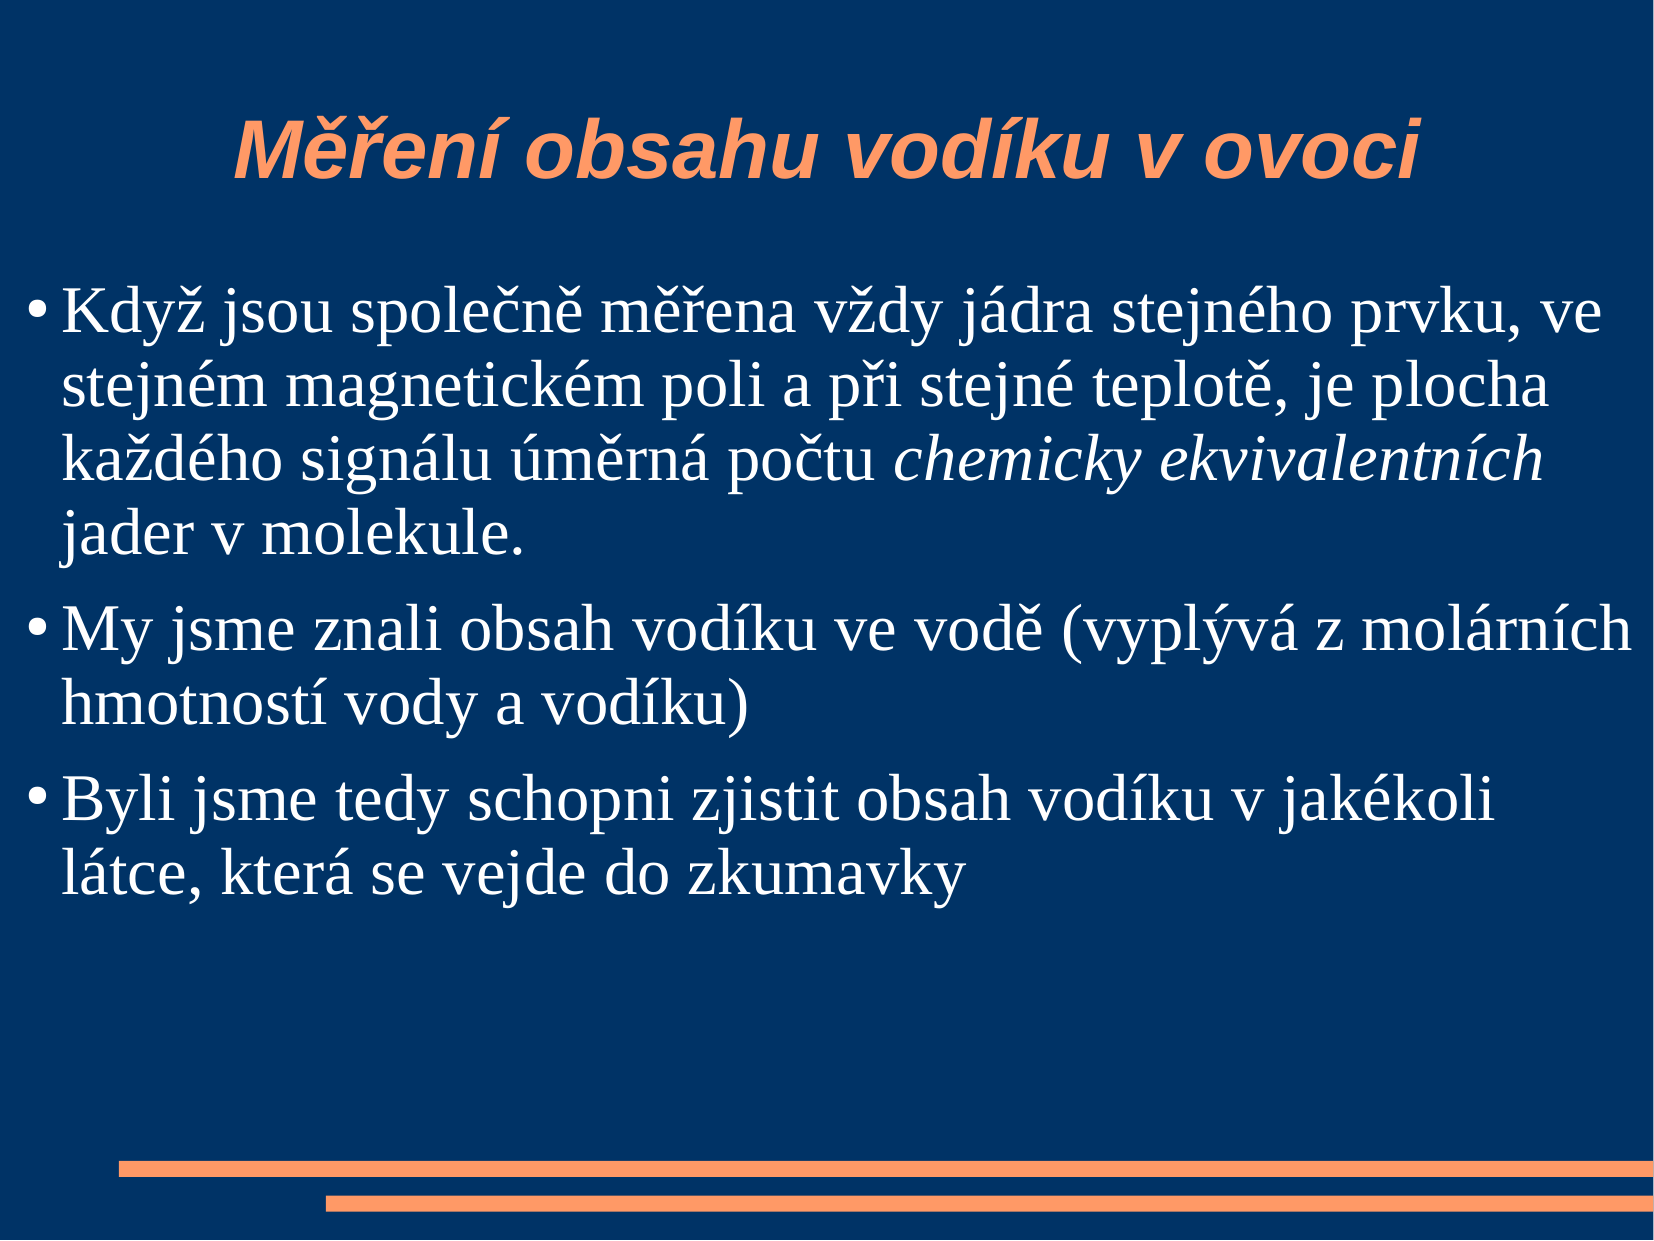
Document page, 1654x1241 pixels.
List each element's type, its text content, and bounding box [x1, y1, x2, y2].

text_box Když jsou společně měřena vždy jádra stejného prvku, ve stejném magnetickém poli a při stejné teplotě, je plocha každého signálu úměrná počtu chemicky ekvivalentních jader v molekule. My jsme znali obsah vodíku ve vodě (vyplývá z molárních hmotností vody a vodíku) Byli jsme tedy schopni zjistit obsah vodíku v jakékoli látce, která se vejde do zkumavky [0, 265, 1654, 917]
title Měření obsahu vodíku v ovoci [121, 46, 1534, 254]
